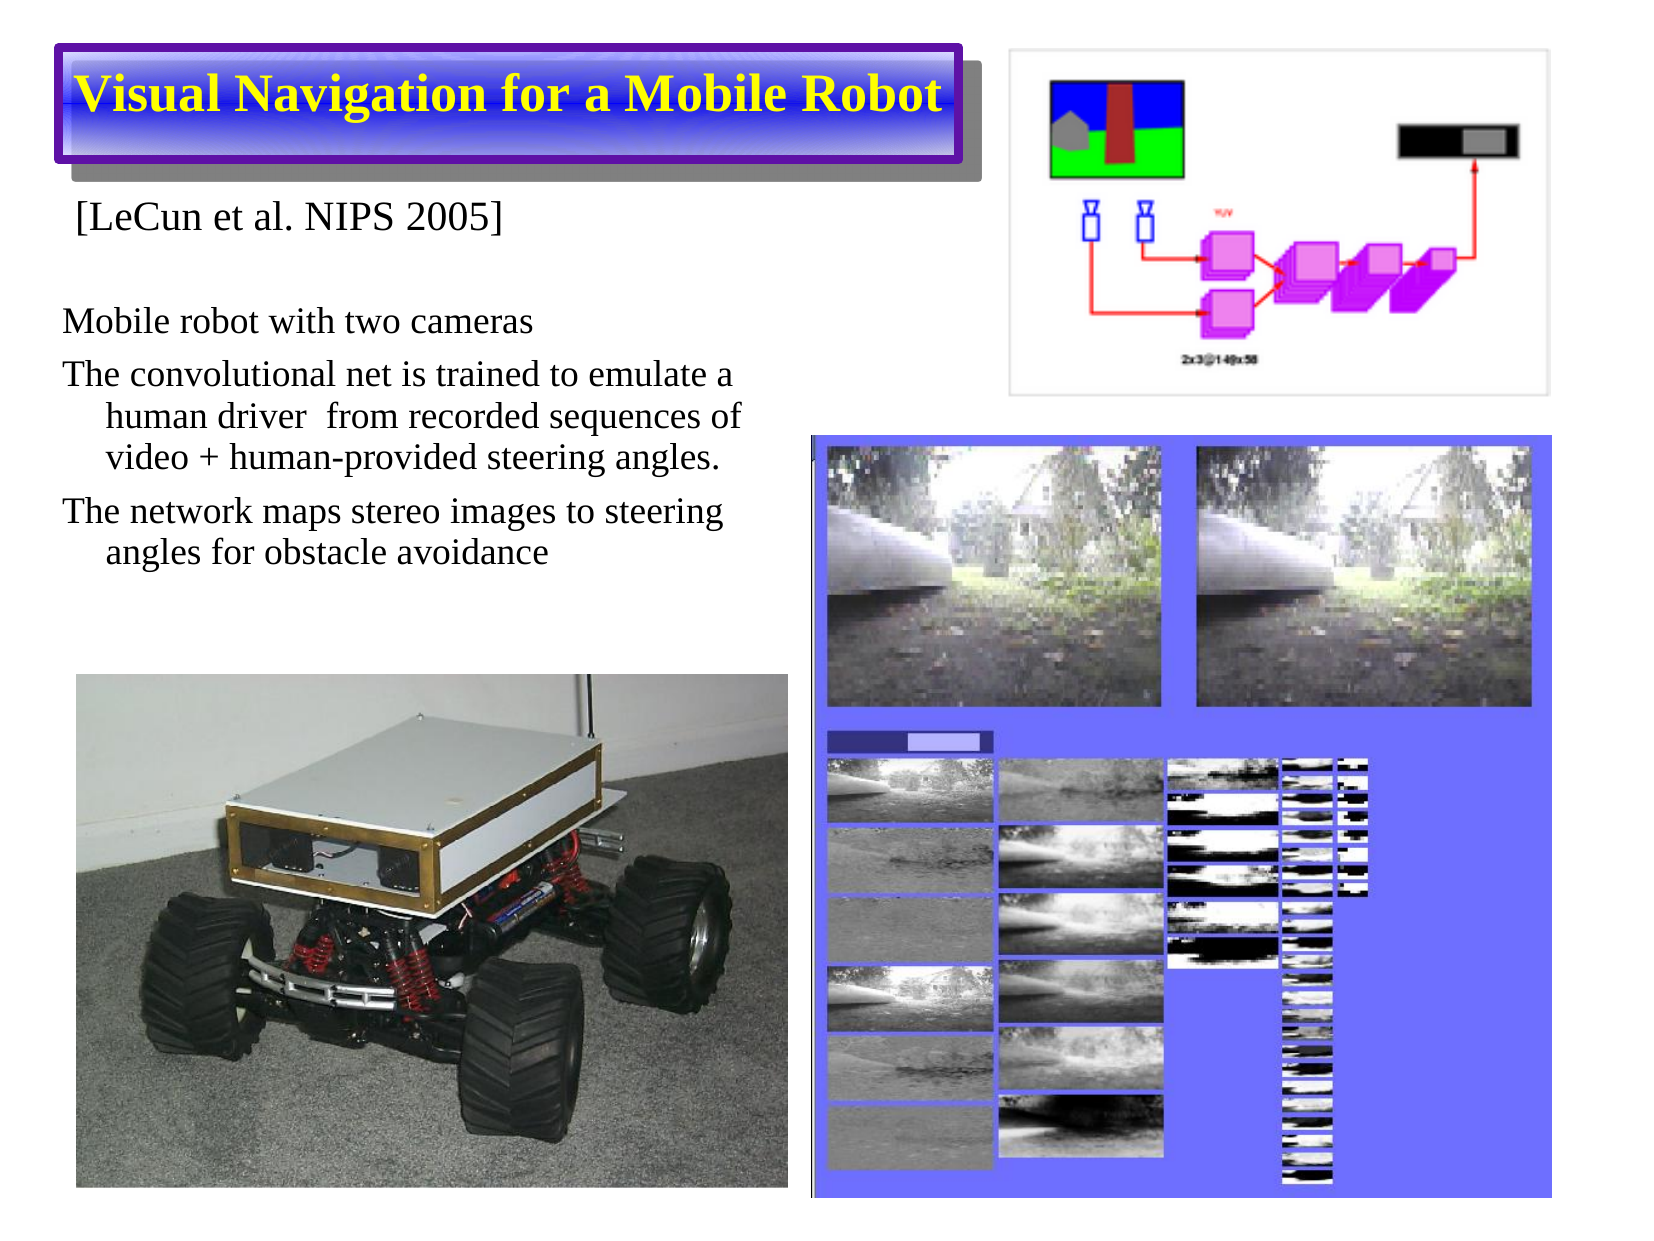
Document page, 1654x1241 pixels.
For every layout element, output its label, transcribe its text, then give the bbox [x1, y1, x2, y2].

text_box Mobile robot with two cameras The convolutional net is trained to emulate a human driver from recorded sequences of video + human-provided steering angles. The network maps stereo images to steering angles for obstacle avoidance [52, 300, 788, 636]
text_box Visual Navigation for a Mobile Robot [58, 47, 959, 160]
picture [76, 674, 788, 1189]
picture [811, 435, 1552, 1198]
picture [1007, 48, 1551, 399]
text_box [LeCun et al. NIPS 2005] [75, 193, 505, 251]
